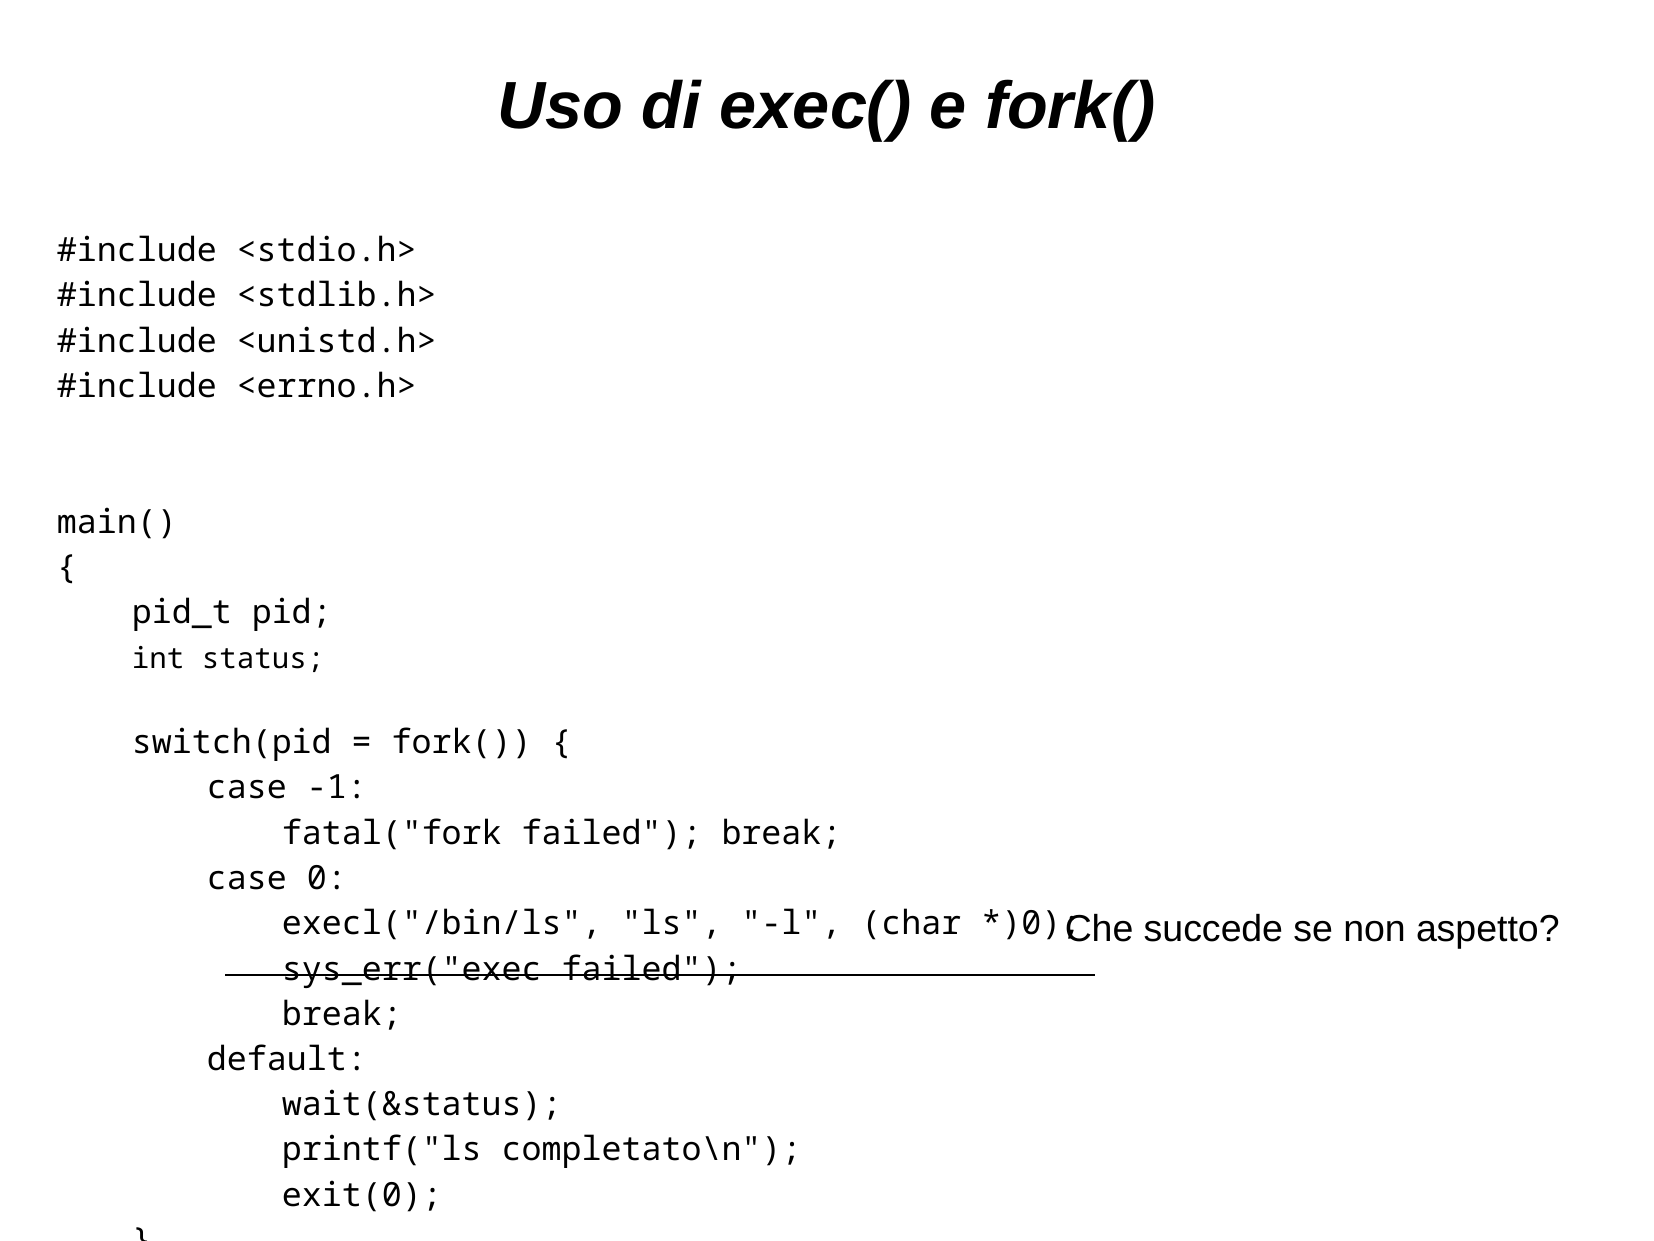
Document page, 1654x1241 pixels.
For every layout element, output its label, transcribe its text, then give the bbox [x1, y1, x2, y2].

title Uso di exec() e fork() [82, 2, 1571, 210]
text_box Che succede se non aspetto? [1050, 900, 1636, 957]
text_box #include <stdio.h> #include <stdlib.h> #include <unistd.h> #include <errno.h> main() { pid_t pid; int status; switch(pid = fork()) { case -1: fatal("fork failed"); break; case 0: execl("/bin/ls", "ls", "-l", (char *)0); sys_err("exec failed"); break; default: wait(&status); printf("ls completato\n"); exit(0); } } [42, 218, 1618, 1159]
